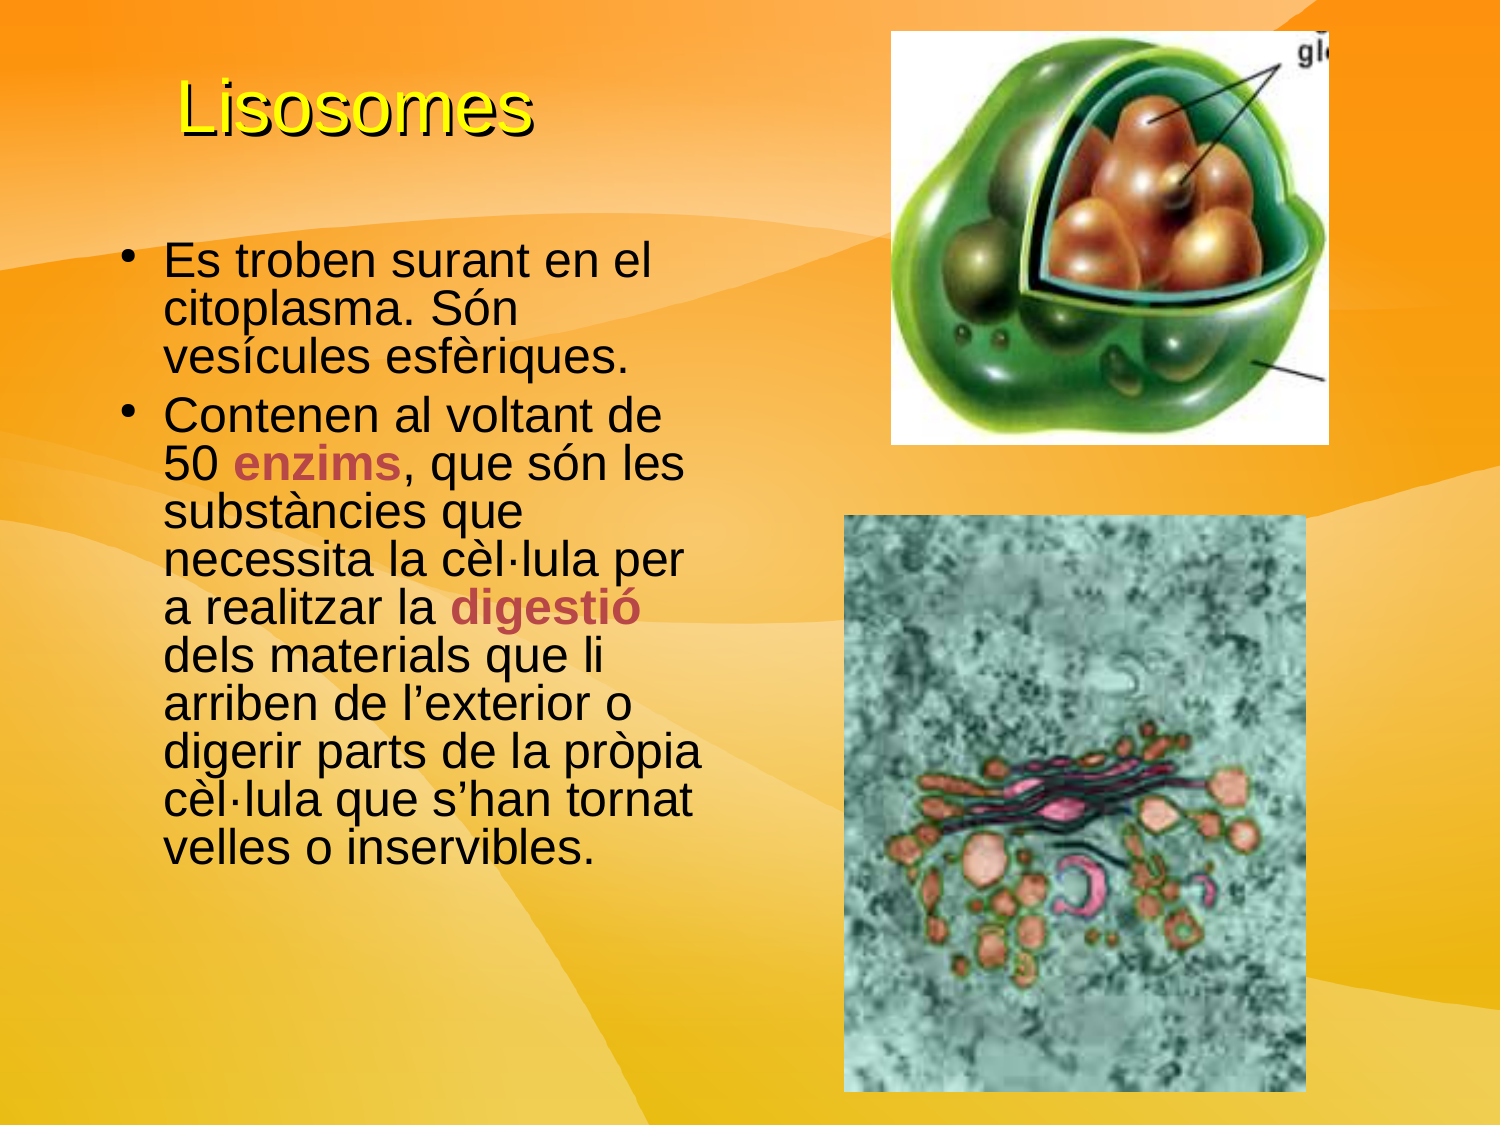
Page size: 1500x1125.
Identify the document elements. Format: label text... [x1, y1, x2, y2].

list Es troben surant en el citoplasma. Són vesícules esfèriques. Contenen al voltant de 50 enzims, que són les substàncies que necessita la cèl·lula per a realitzar la digestió dels materials que li arriben de l’exterior o digerir parts de la pròpia cèl·lula que s’han tornat velles o inservibles. [74, 231, 733, 930]
title Lisosomes [100, 0, 644, 231]
picture [0, 0, 1500, 1125]
